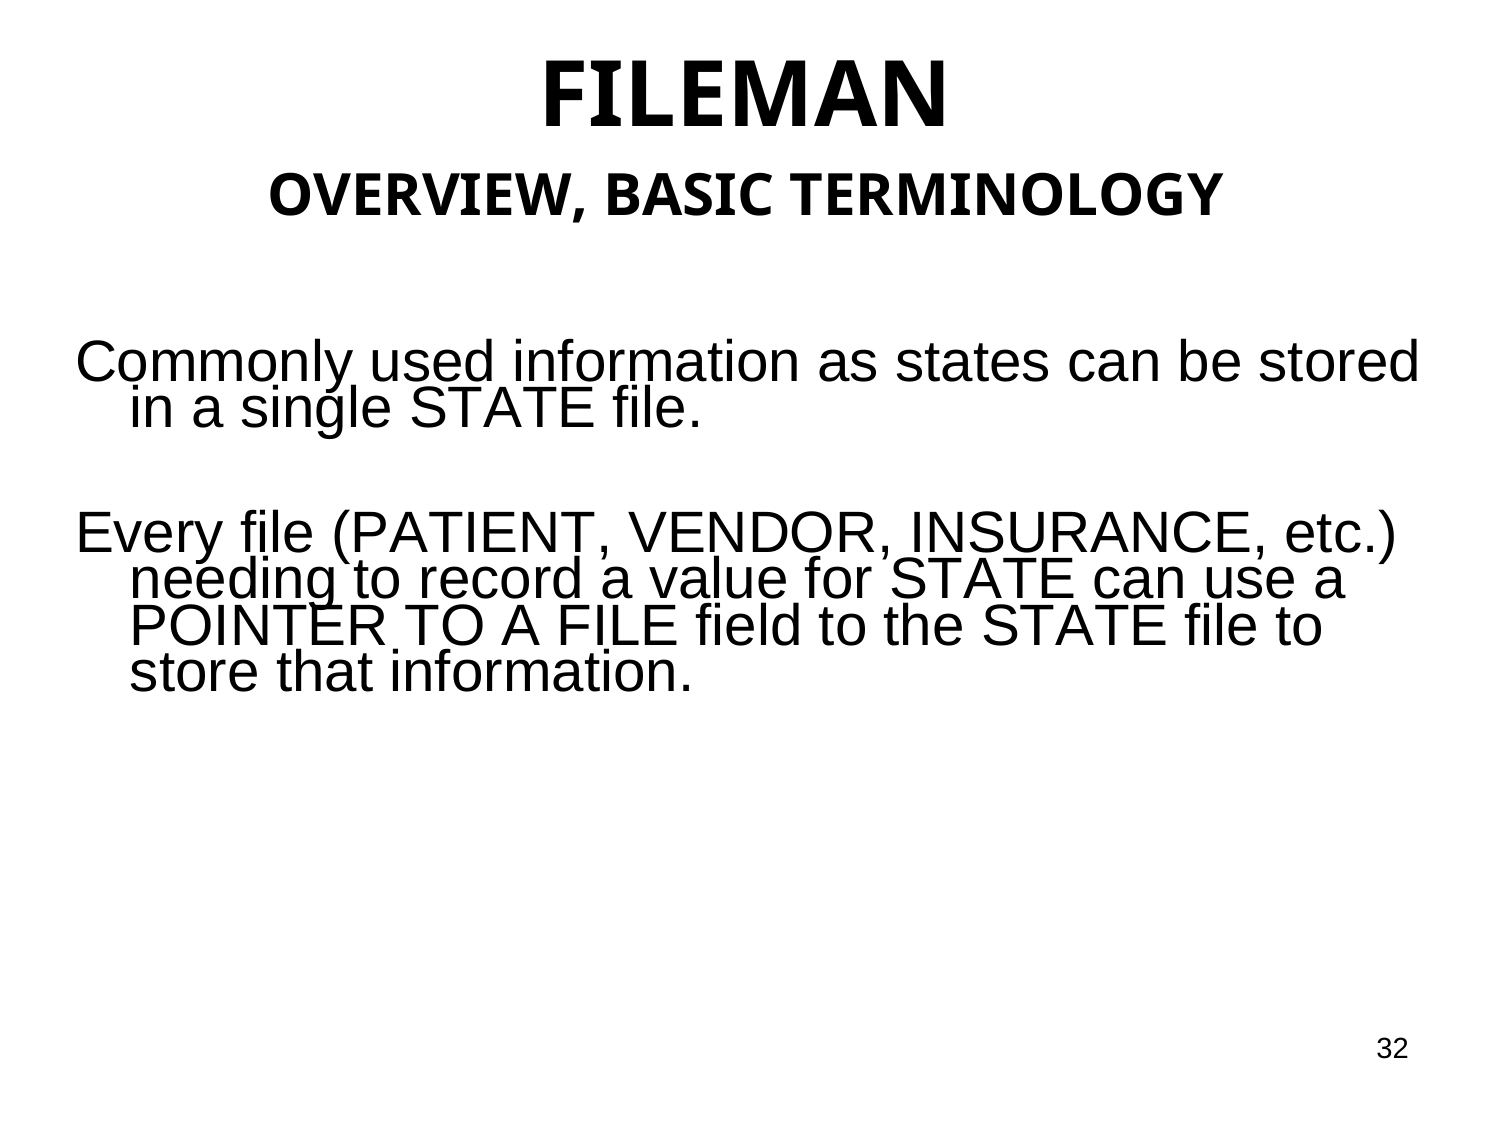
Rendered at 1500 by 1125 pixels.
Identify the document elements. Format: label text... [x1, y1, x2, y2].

title FILEMAN OVERVIEW, BASIC TERMINOLOGY [71, 24, 1420, 237]
list Commonly used information as states can be stored in a single STATE file. Every file (PATIENT, VENDOR, INSURANCE, etc.) needing to record a value for STATE can use a POINTER TO A FILE field to the STATE file to store that information. [75, 262, 1424, 991]
